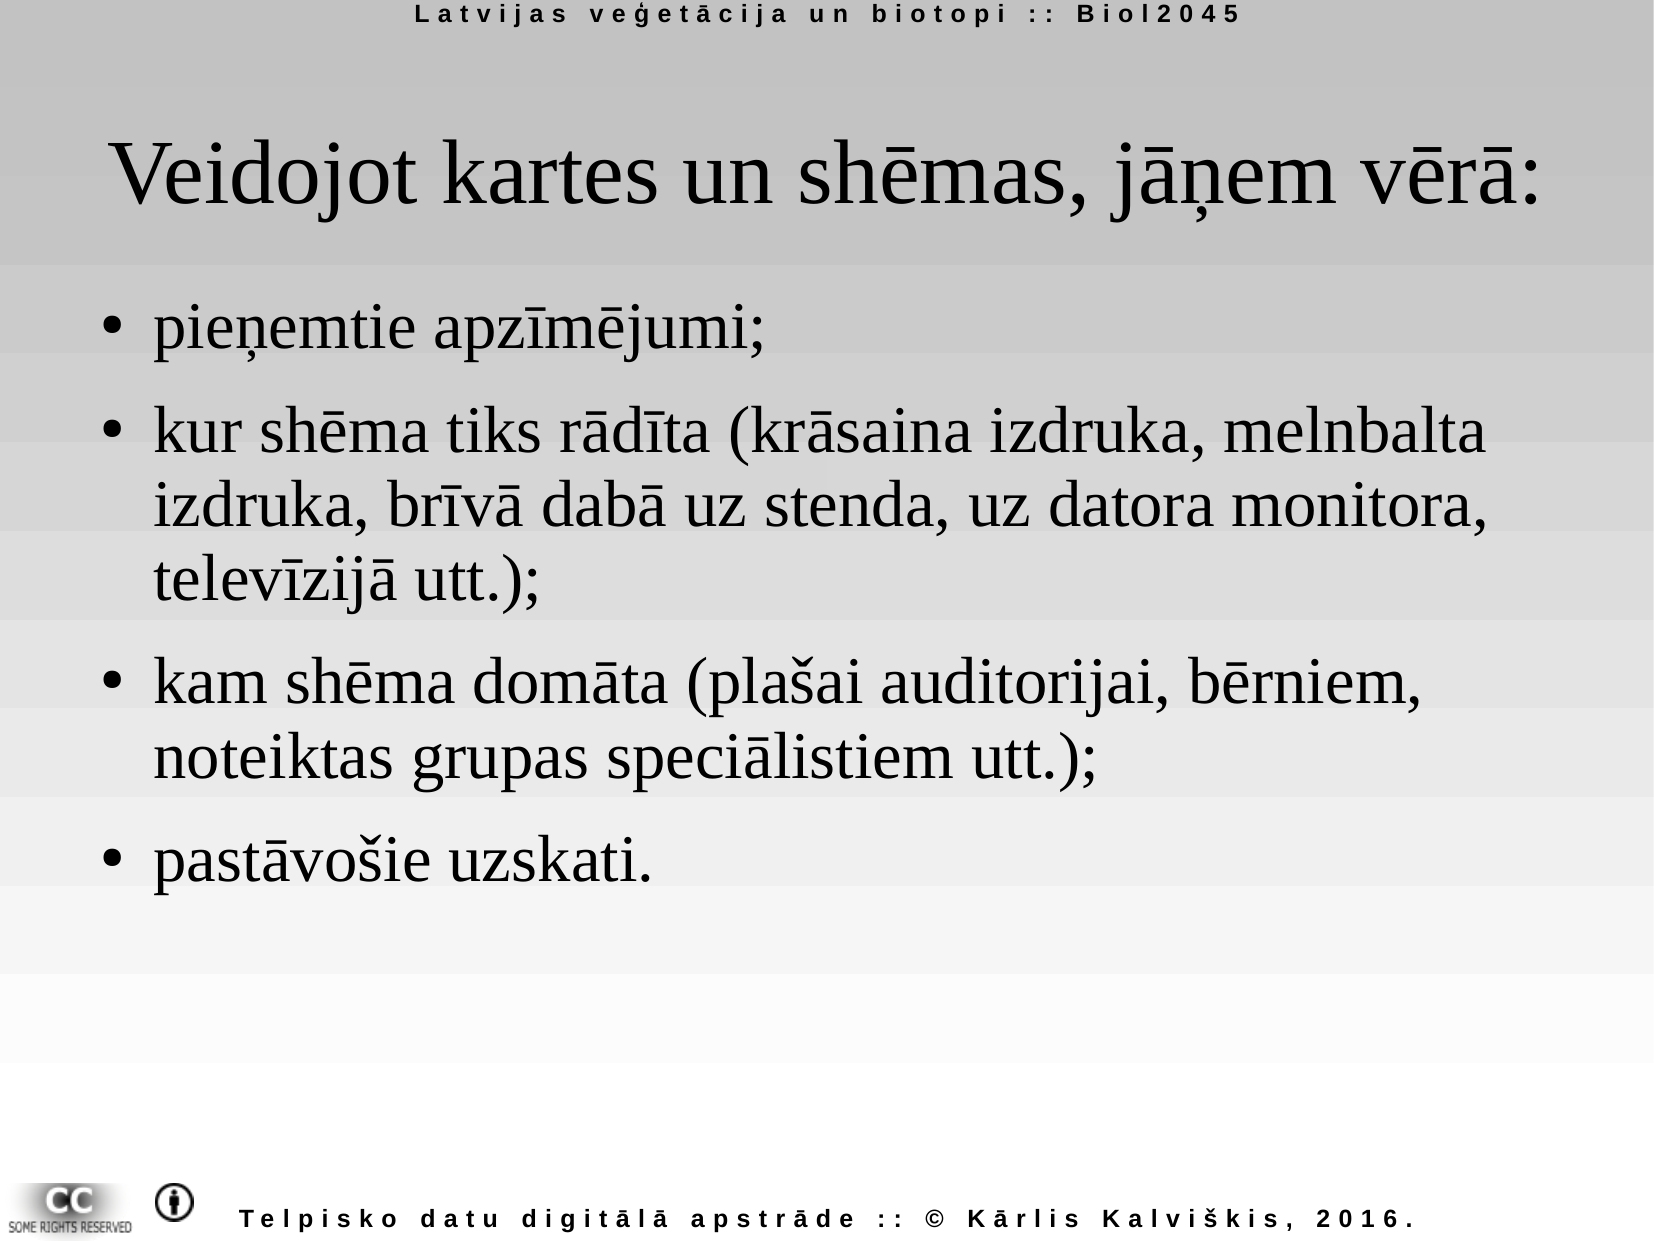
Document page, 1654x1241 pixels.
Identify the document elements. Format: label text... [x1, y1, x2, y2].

picture [0, 0, 1654, 1241]
list pieņemtie apzīmējumi; kur shēma tiks rādīta (krāsaina izdruka, melnbalta izdruka, brīvā dabā uz stenda, uz datora monitora, televīzijā utt.); kam shēma domāta (plašai auditorijai, bērniem, noteiktas grupas speciālistiem utt.); pastāvošie uzskati. [82, 289, 1571, 1113]
title Veidojot kartes un shēmas, jāņem vērā: [29, 49, 1625, 296]
